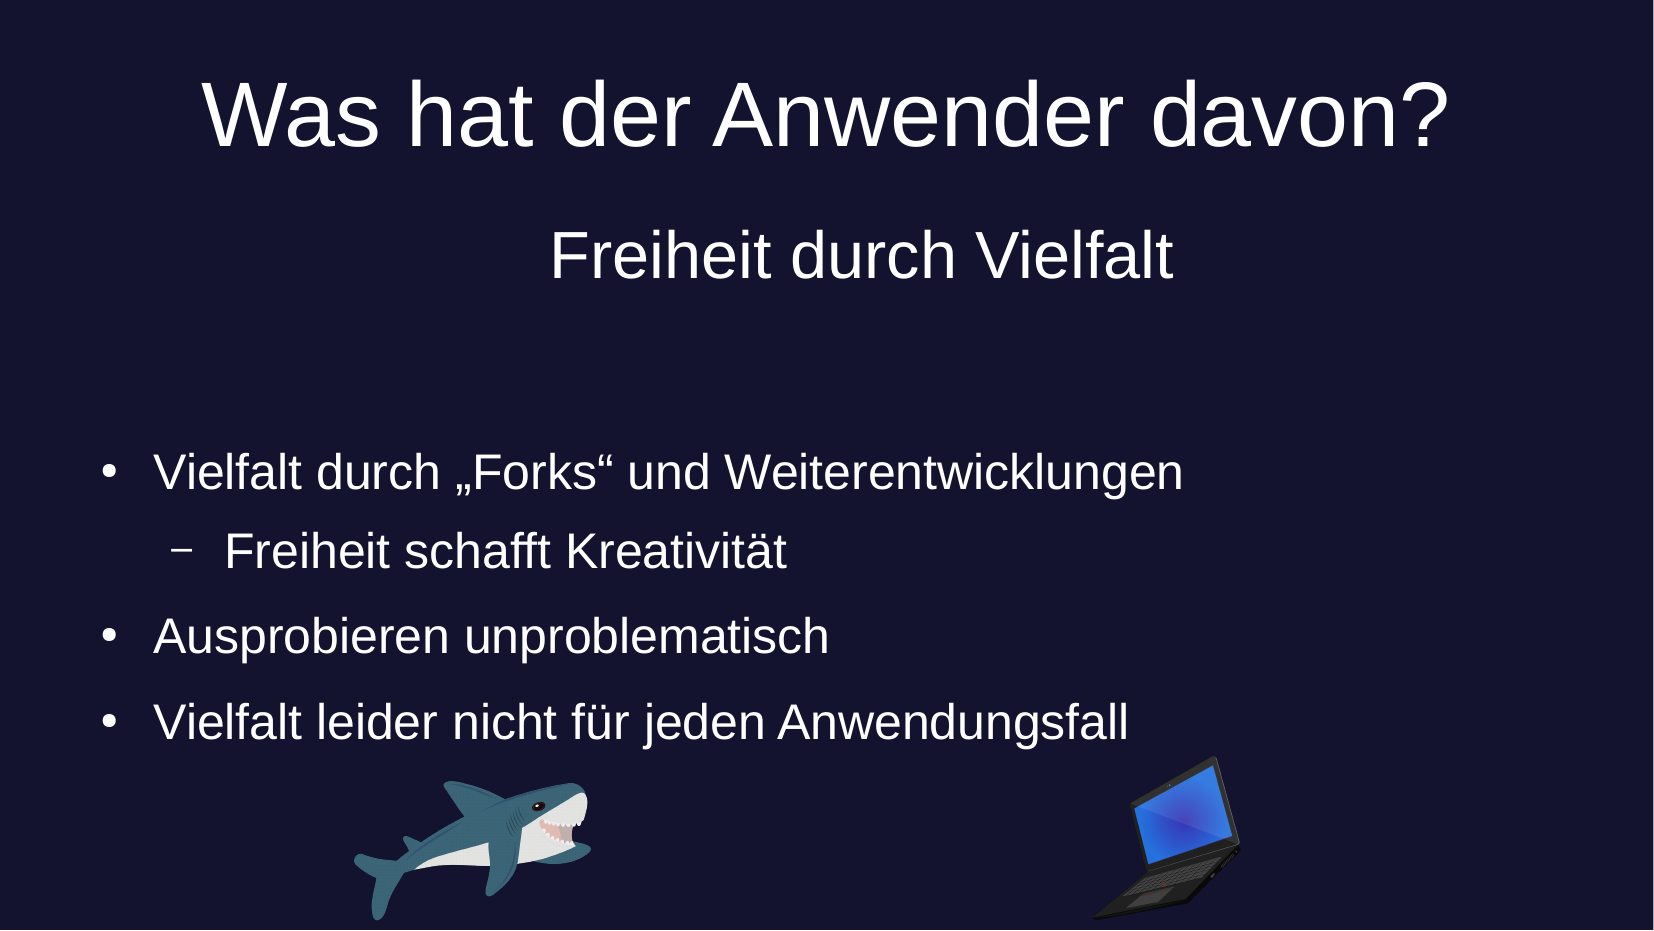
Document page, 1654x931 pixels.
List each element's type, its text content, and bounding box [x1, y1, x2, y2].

list Freiheit durch Vielfalt Vielfalt durch „Forks“ und Weiterentwicklungen Freiheit schafft Kreativität Ausprobieren unproblematisch Vielfalt leider nicht für jeden Anwendungsfall [82, 217, 1571, 757]
picture [354, 781, 591, 931]
title Was hat der Anwender davon? [82, 37, 1571, 193]
picture [1092, 757, 1241, 920]
